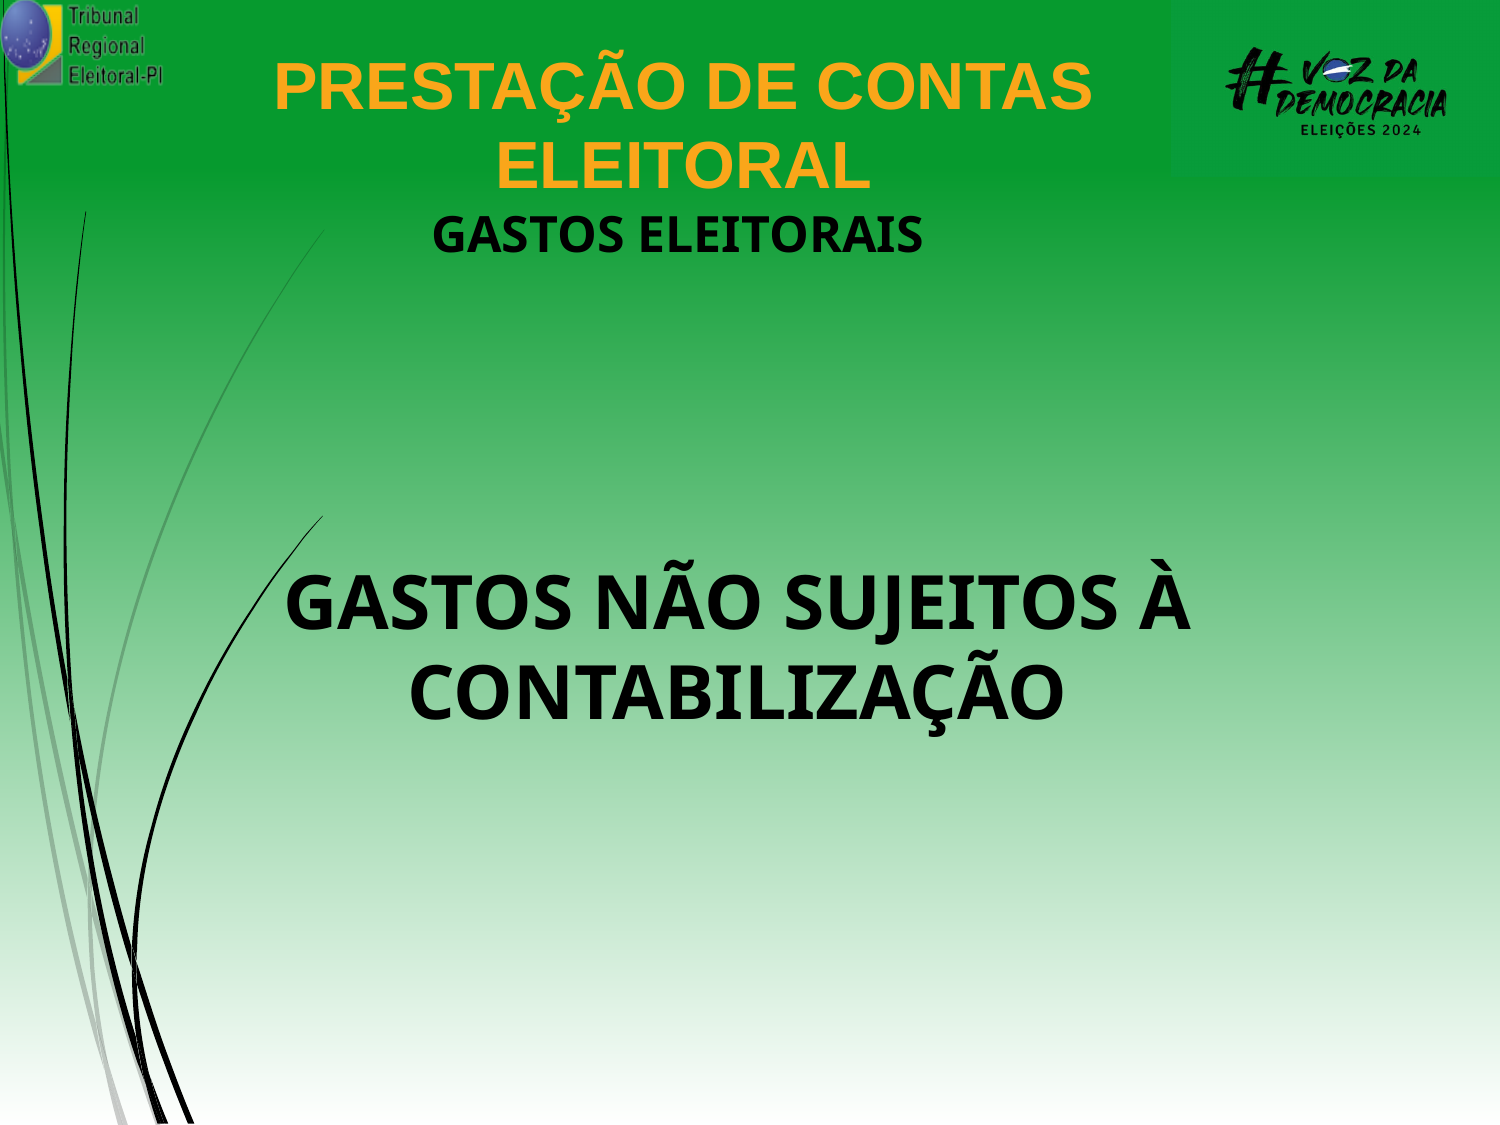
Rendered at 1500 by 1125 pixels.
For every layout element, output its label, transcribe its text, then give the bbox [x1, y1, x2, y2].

picture [0, 0, 177, 94]
picture [1171, 0, 1500, 177]
text_box PRESTAÇÃO DE CONTAS ELEITORAL GASTOS ELEITORAIS [0, 35, 1368, 258]
text_box GASTOS NÃO SUJEITOS À CONTABILIZAÇÃO [12, 267, 1463, 1061]
